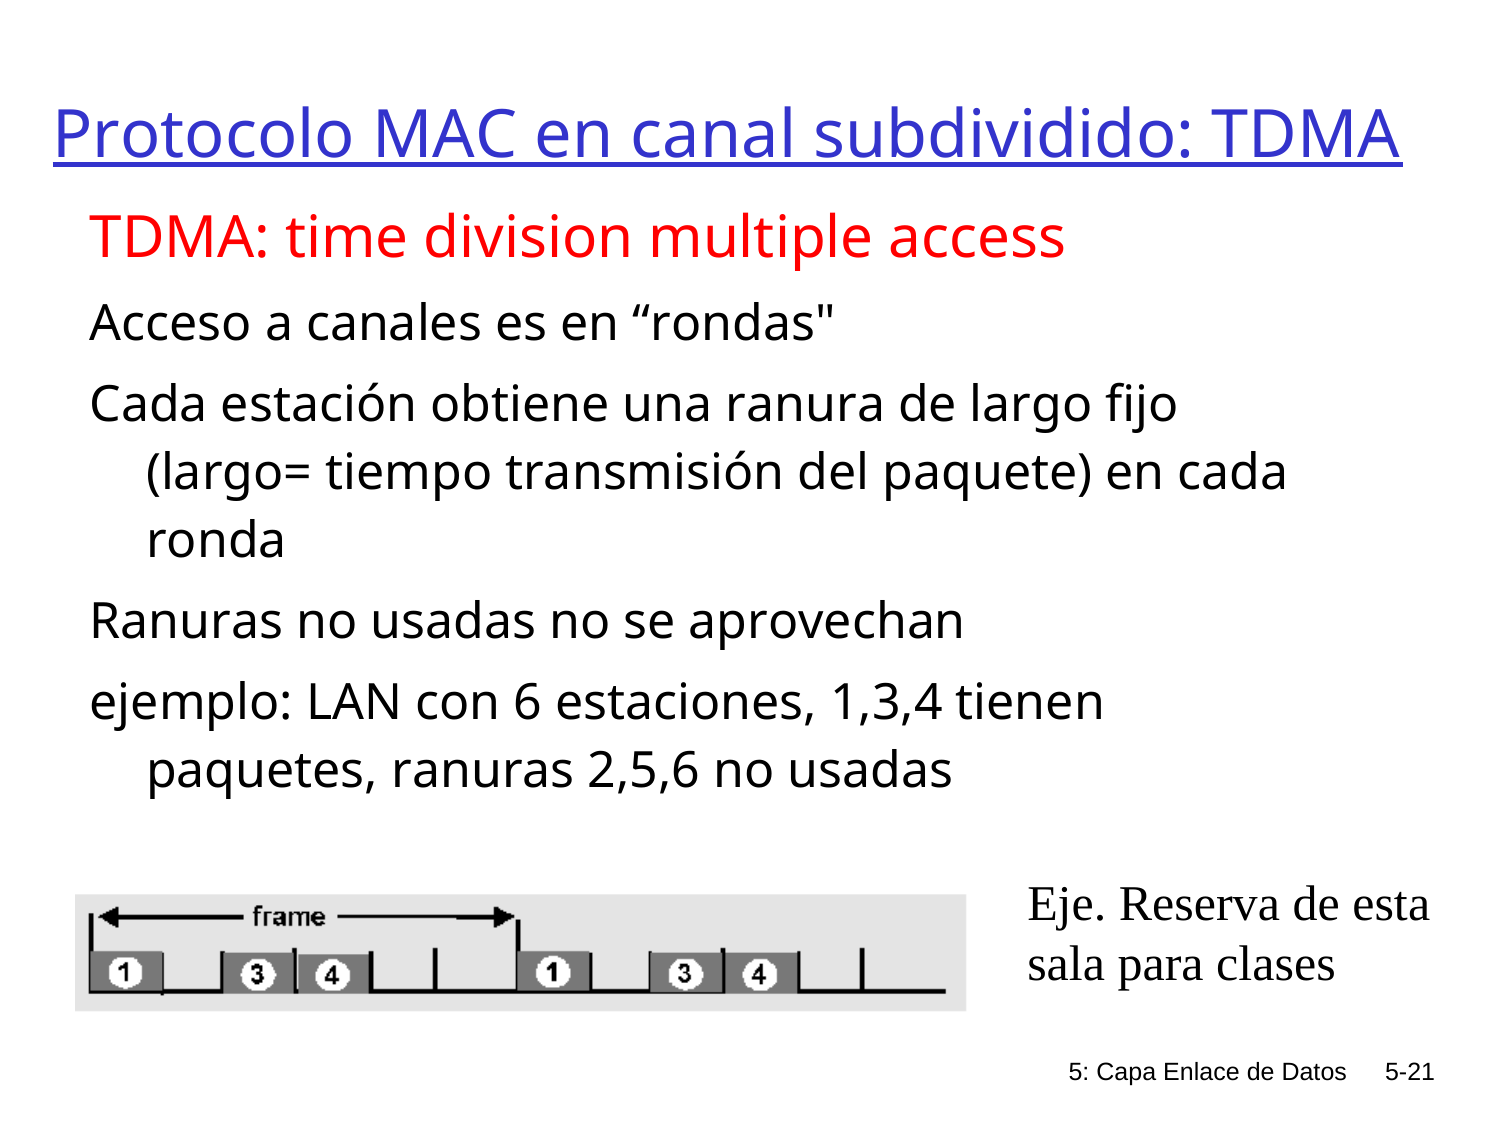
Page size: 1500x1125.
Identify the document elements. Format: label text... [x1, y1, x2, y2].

picture [75, 893, 968, 1013]
text_box Eje. Reserva de esta sala para clases [1012, 862, 1463, 998]
title Protocolo MAC en canal subdividido: TDMA [37, 37, 1454, 225]
list TDMA: time division multiple access Acceso a canales es en “rondas" Cada estación obtiene una ranura de largo fijo (largo= tiempo transmisión del paquete) en cada ronda Ranuras no usadas no se aprovechan ejemplo: LAN con 6 estaciones, 1,3,4 tienen paquetes, ranuras 2,5,6 no usadas [75, 187, 1351, 951]
